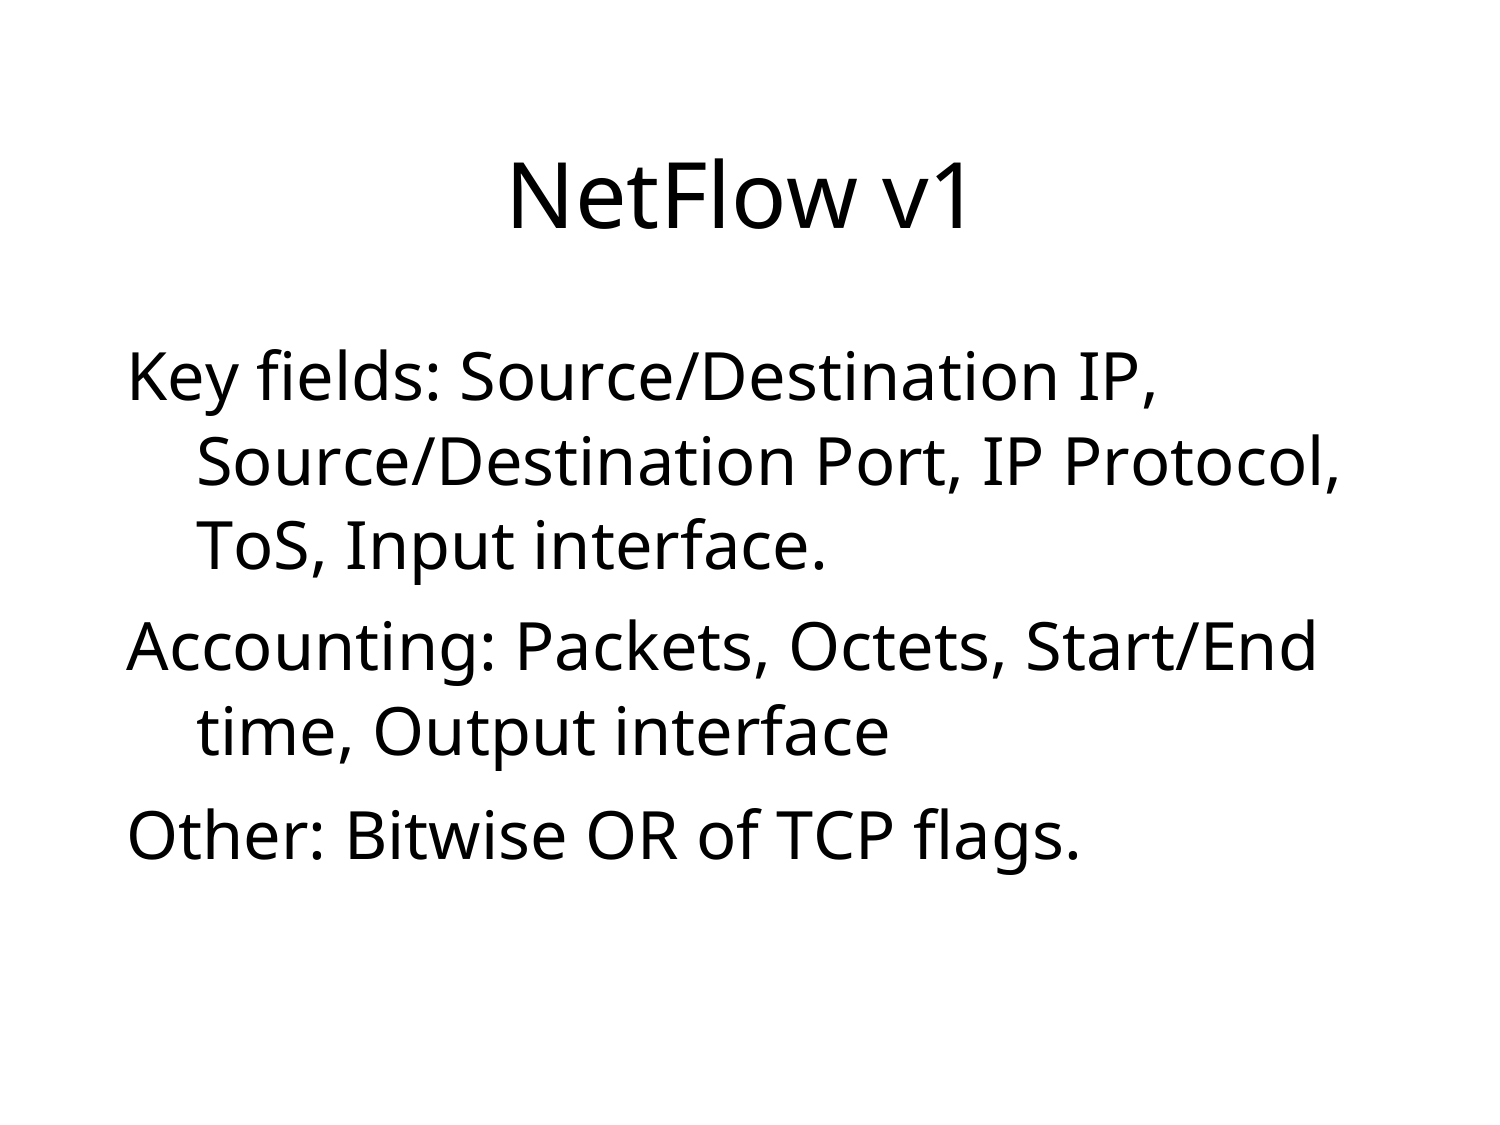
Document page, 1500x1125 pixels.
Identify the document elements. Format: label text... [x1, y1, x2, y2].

list Key fields: Source/Destination IP, Source/Destination Port, IP Protocol, ToS, Input interface. Accounting: Packets, Octets, Start/End time, Output interface Other: Bitwise OR of TCP flags. [112, 324, 1388, 1125]
title NetFlow v1 [112, 62, 1388, 324]
